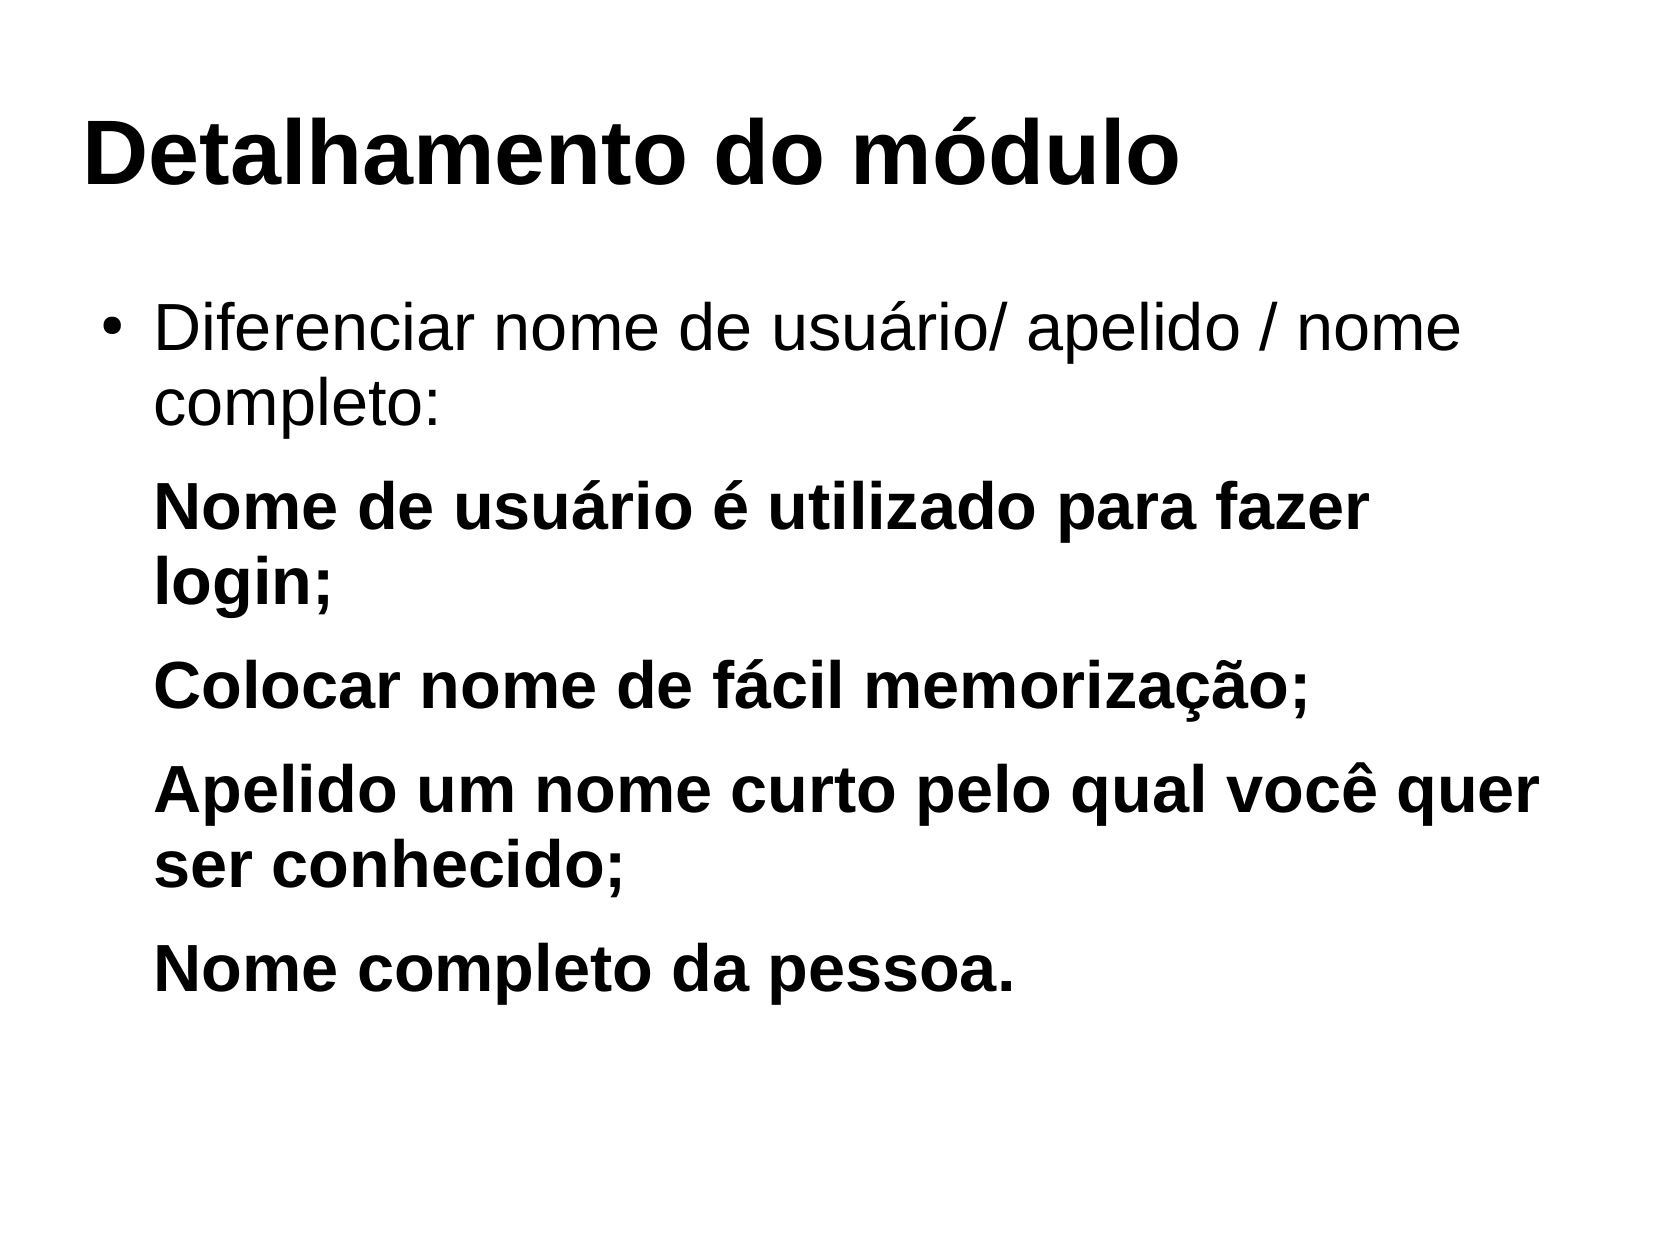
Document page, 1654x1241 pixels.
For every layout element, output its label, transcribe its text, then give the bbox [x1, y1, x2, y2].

title Detalhamento do módulo [82, 49, 1571, 257]
list Diferenciar nome de usuário/ apelido / nome completo: Nome de usuário é utilizado para fazer login; Colocar nome de fácil memorização; Apelido um nome curto pelo qual você quer ser conhecido; Nome completo da pessoa. [82, 290, 1571, 1109]
